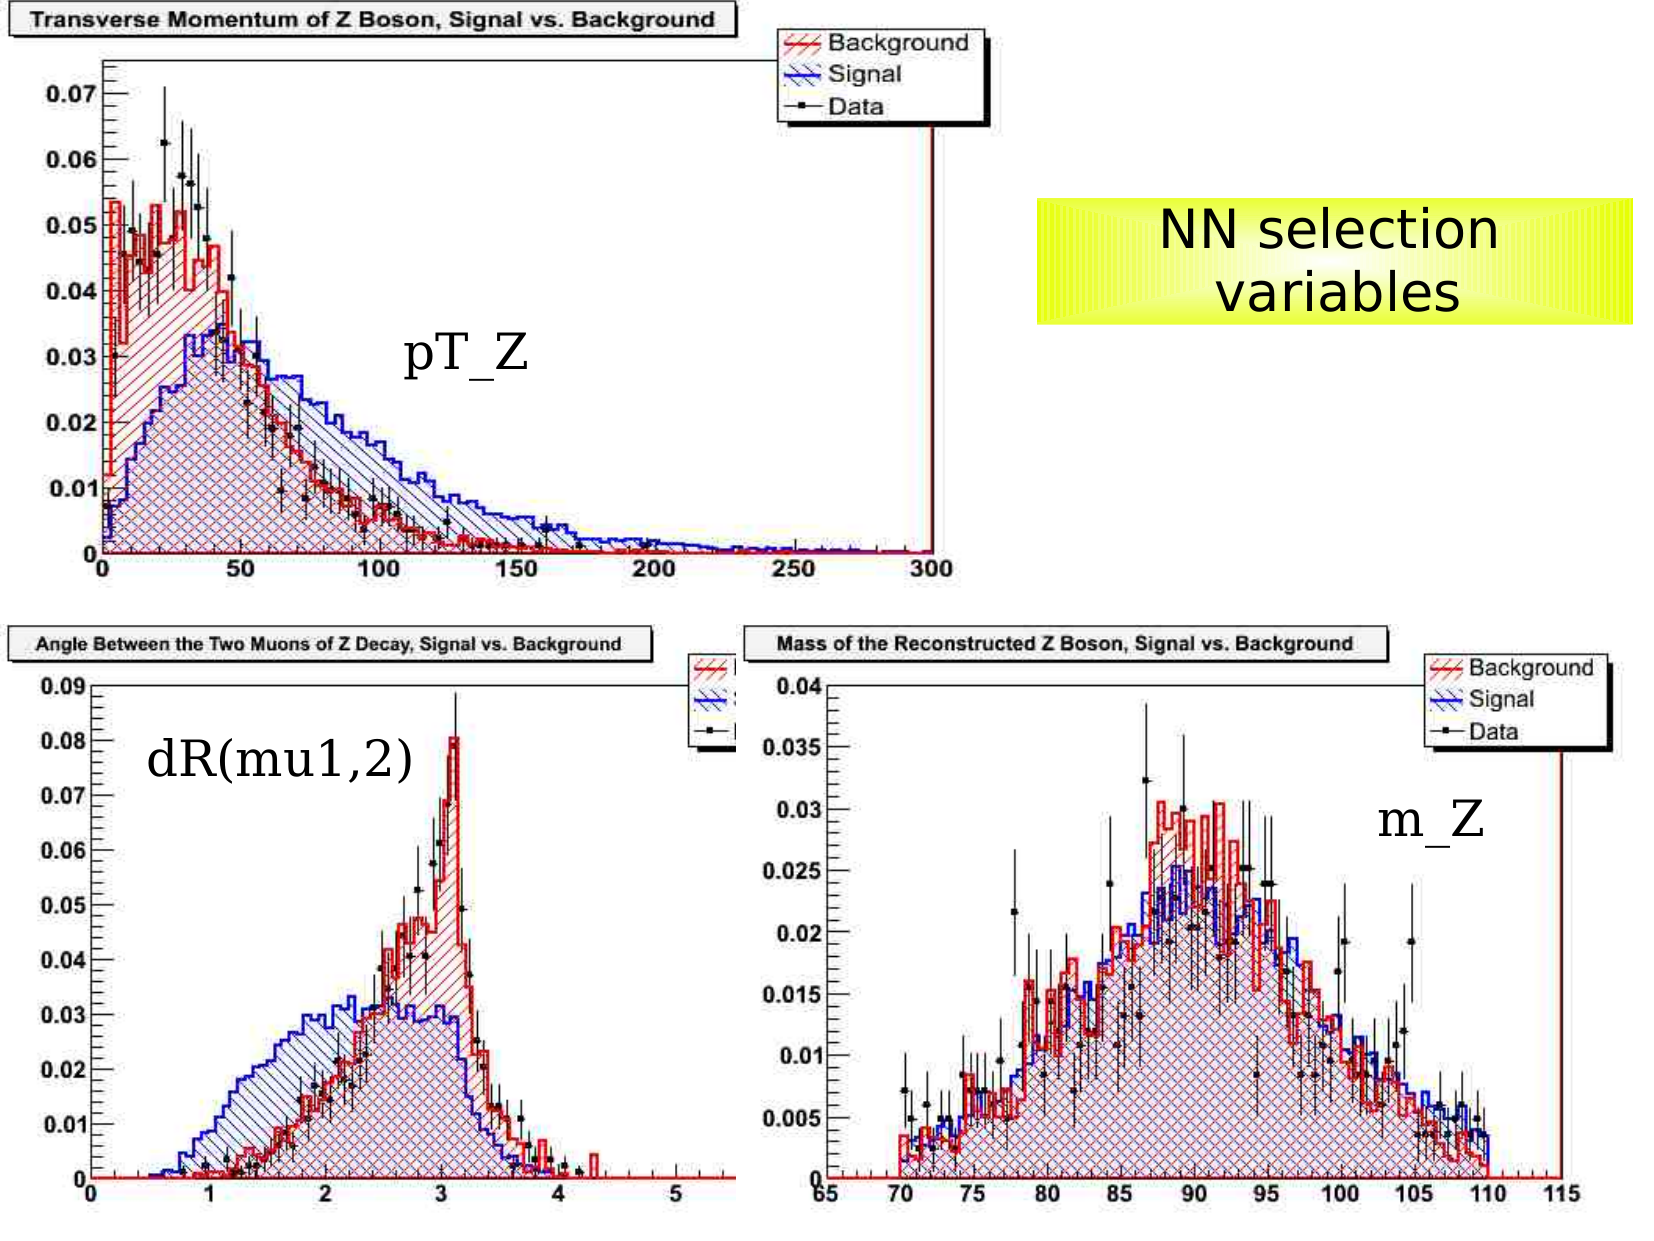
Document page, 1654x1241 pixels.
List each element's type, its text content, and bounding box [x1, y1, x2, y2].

title NN selection variables [1037, 198, 1633, 325]
text_box m_Z [1377, 789, 1486, 849]
text_box dR(mu1,2) [146, 729, 415, 789]
picture [0, 0, 1037, 616]
picture [0, 624, 1654, 1241]
text_box pT_Z [403, 323, 530, 382]
